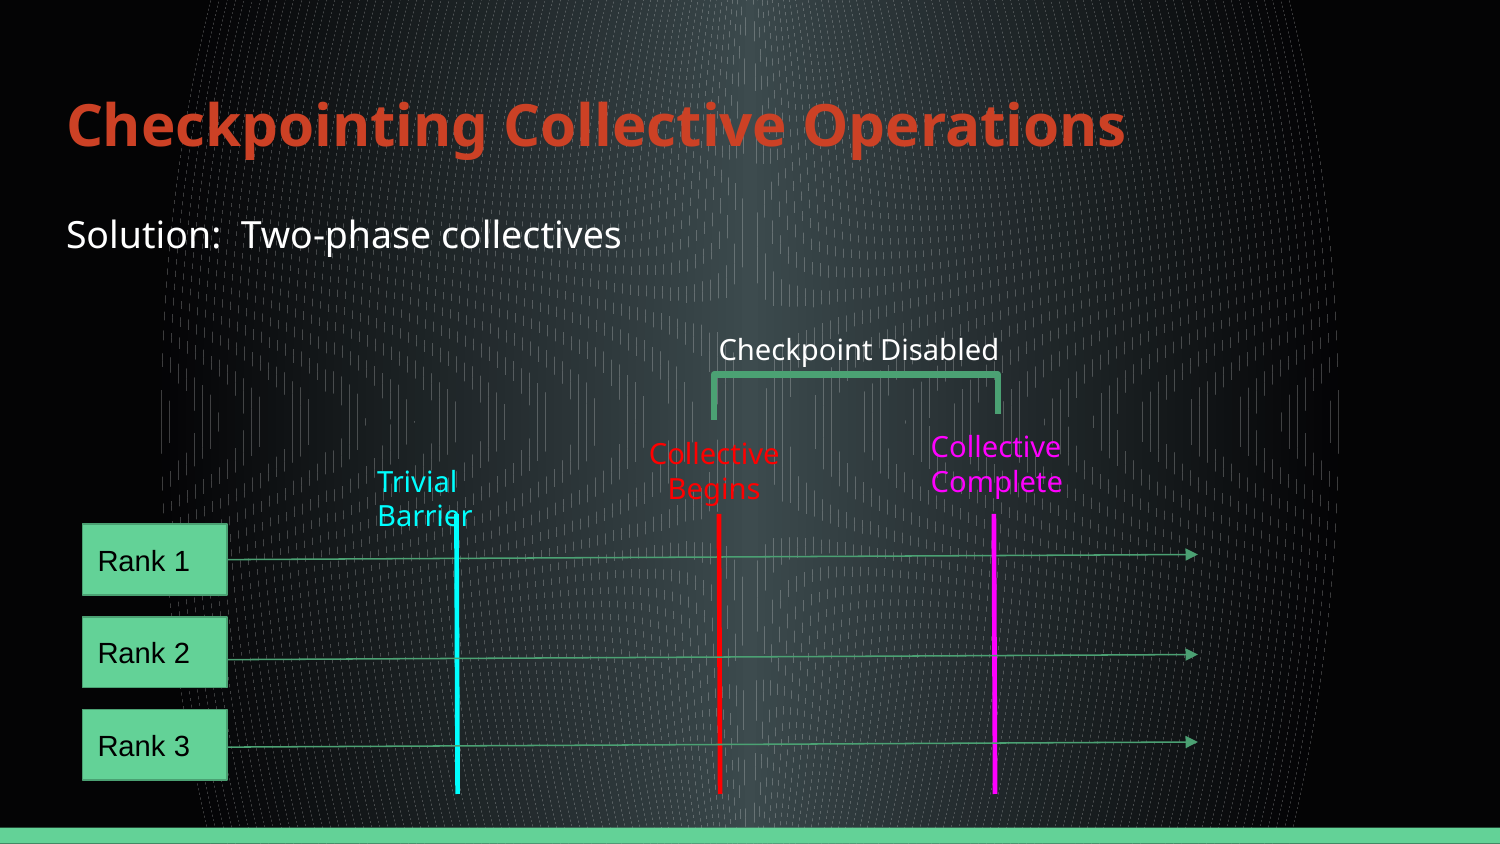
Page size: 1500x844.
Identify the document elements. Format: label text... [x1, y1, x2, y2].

text_box Collective Begins [631, 419, 797, 514]
text_box Rank 2 [82, 616, 228, 688]
text_box Trivial Barrier [362, 447, 565, 514]
title Checkpointing Collective Operations [51, 72, 1449, 167]
text_box Collective Complete [915, 413, 1081, 480]
list Solution: Two-phase collectives [51, 189, 1449, 297]
text_box Rank 1 [82, 524, 228, 595]
text_box Checkpoint Disabled [703, 315, 1022, 394]
text_box Rank 3 [82, 709, 228, 781]
